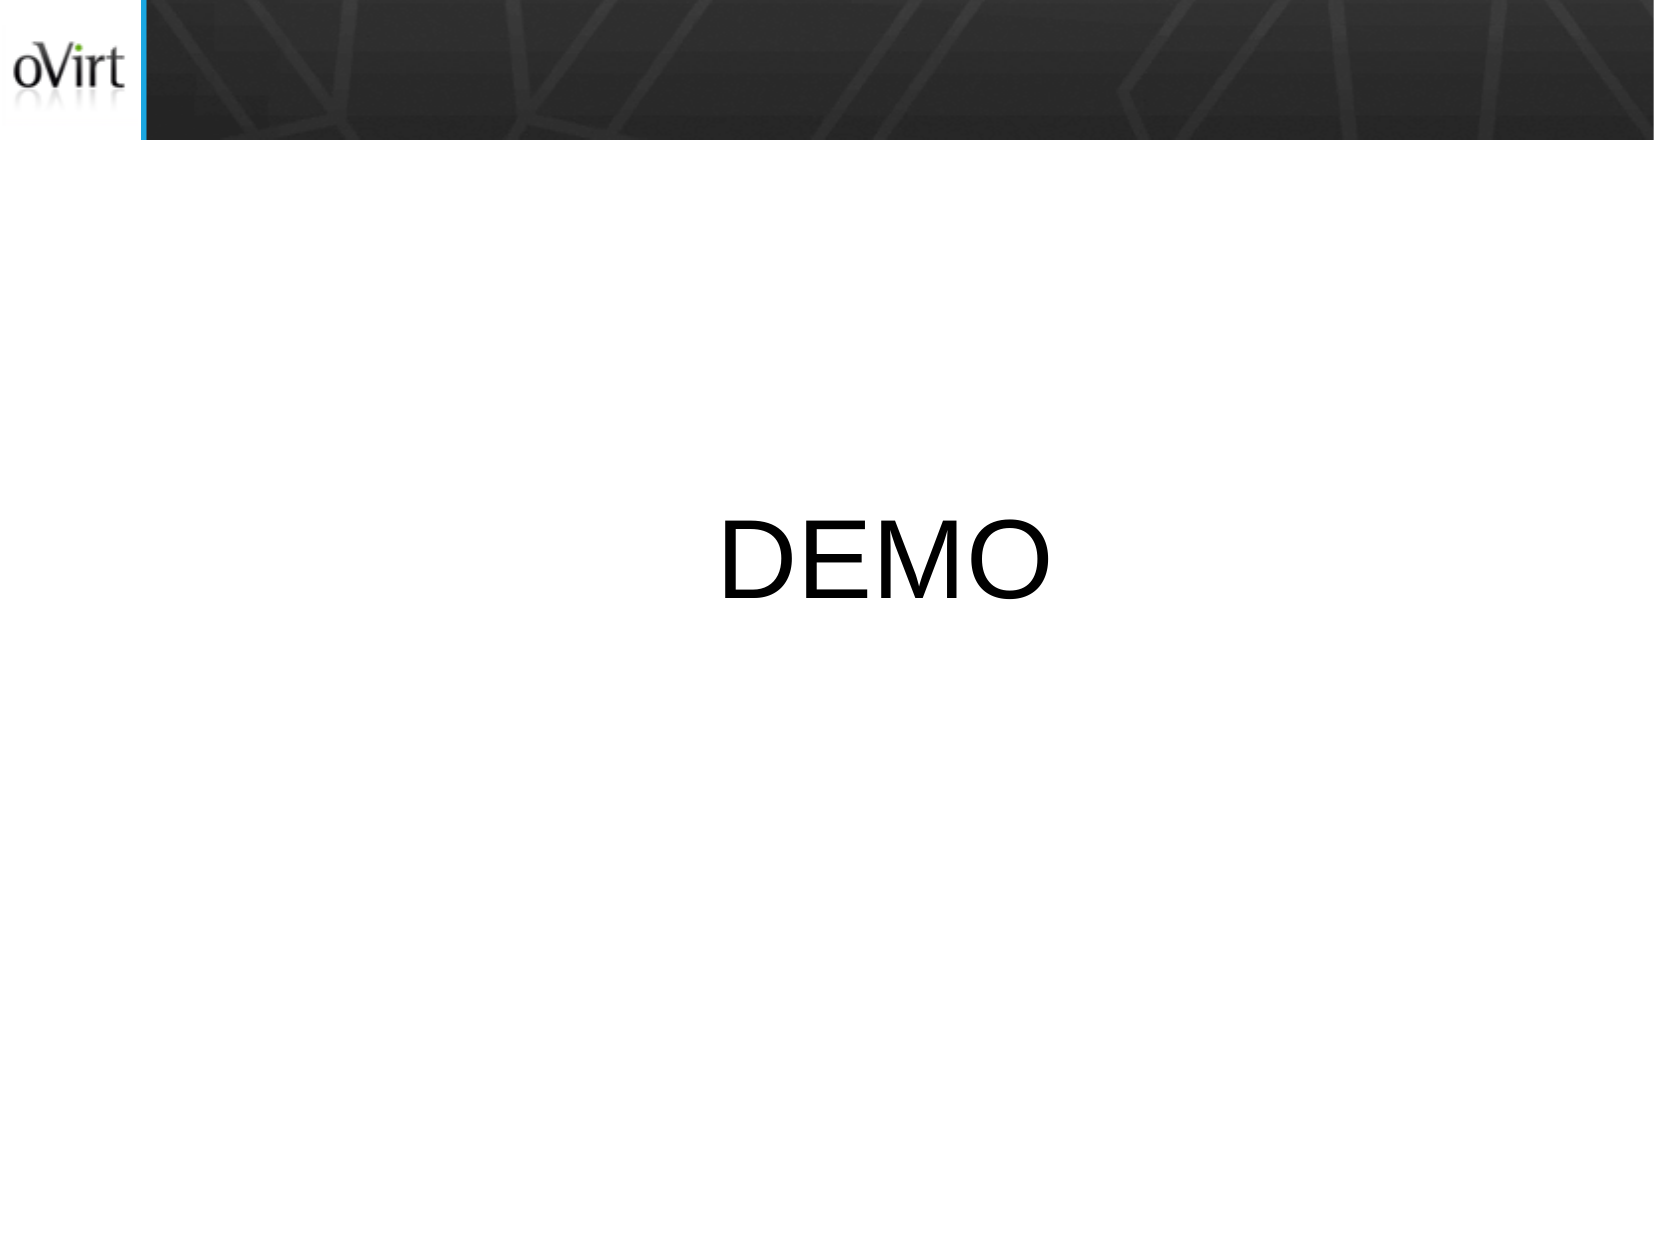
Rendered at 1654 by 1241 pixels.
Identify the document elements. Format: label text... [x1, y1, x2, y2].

subtitle DEMO [140, 150, 1630, 969]
picture [0, 0, 1654, 140]
